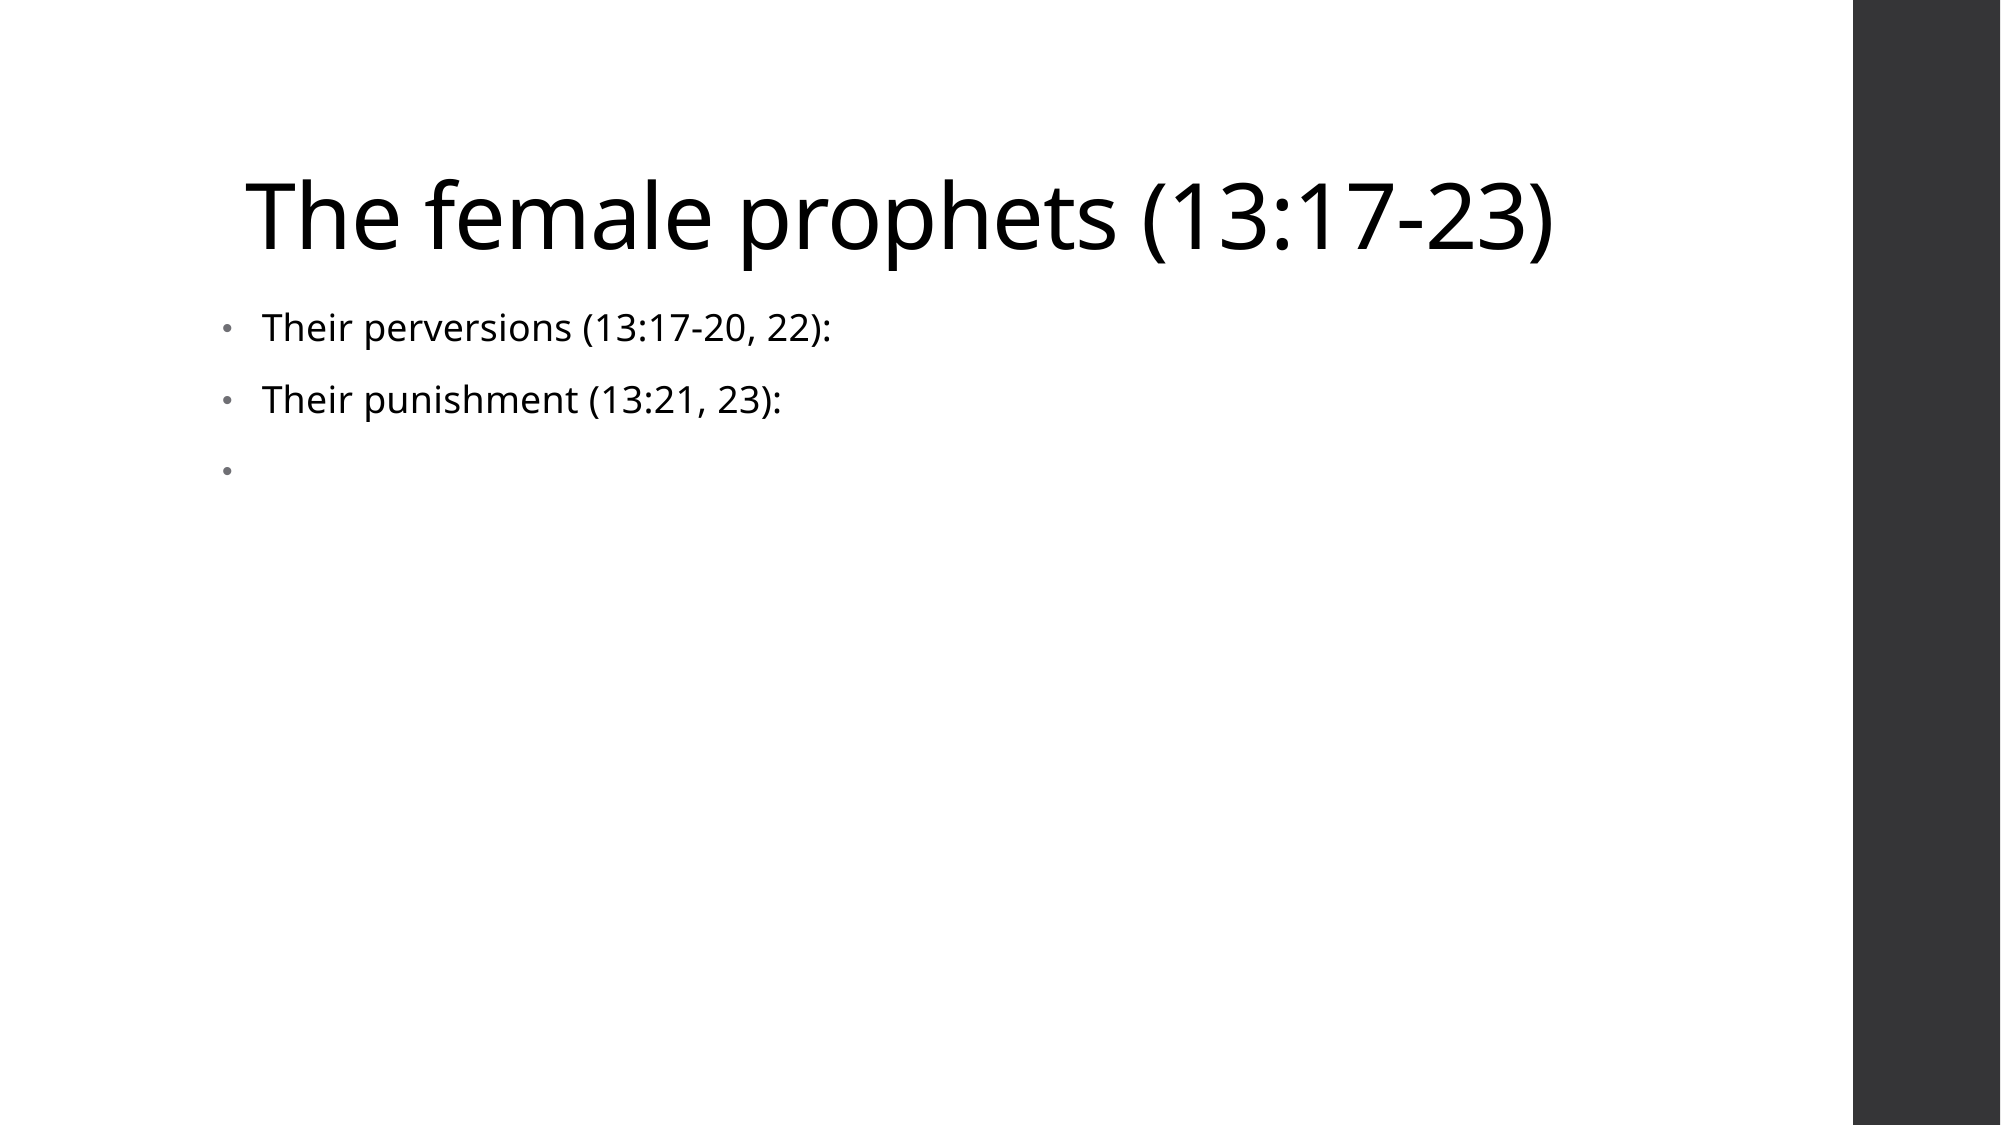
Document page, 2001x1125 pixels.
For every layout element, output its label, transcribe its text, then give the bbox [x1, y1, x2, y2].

title The female prophets (13:17-23) [206, 60, 1797, 278]
list Their perversions (13:17-20, 22): Their punishment (13:21, 23): [206, 299, 1617, 1014]
